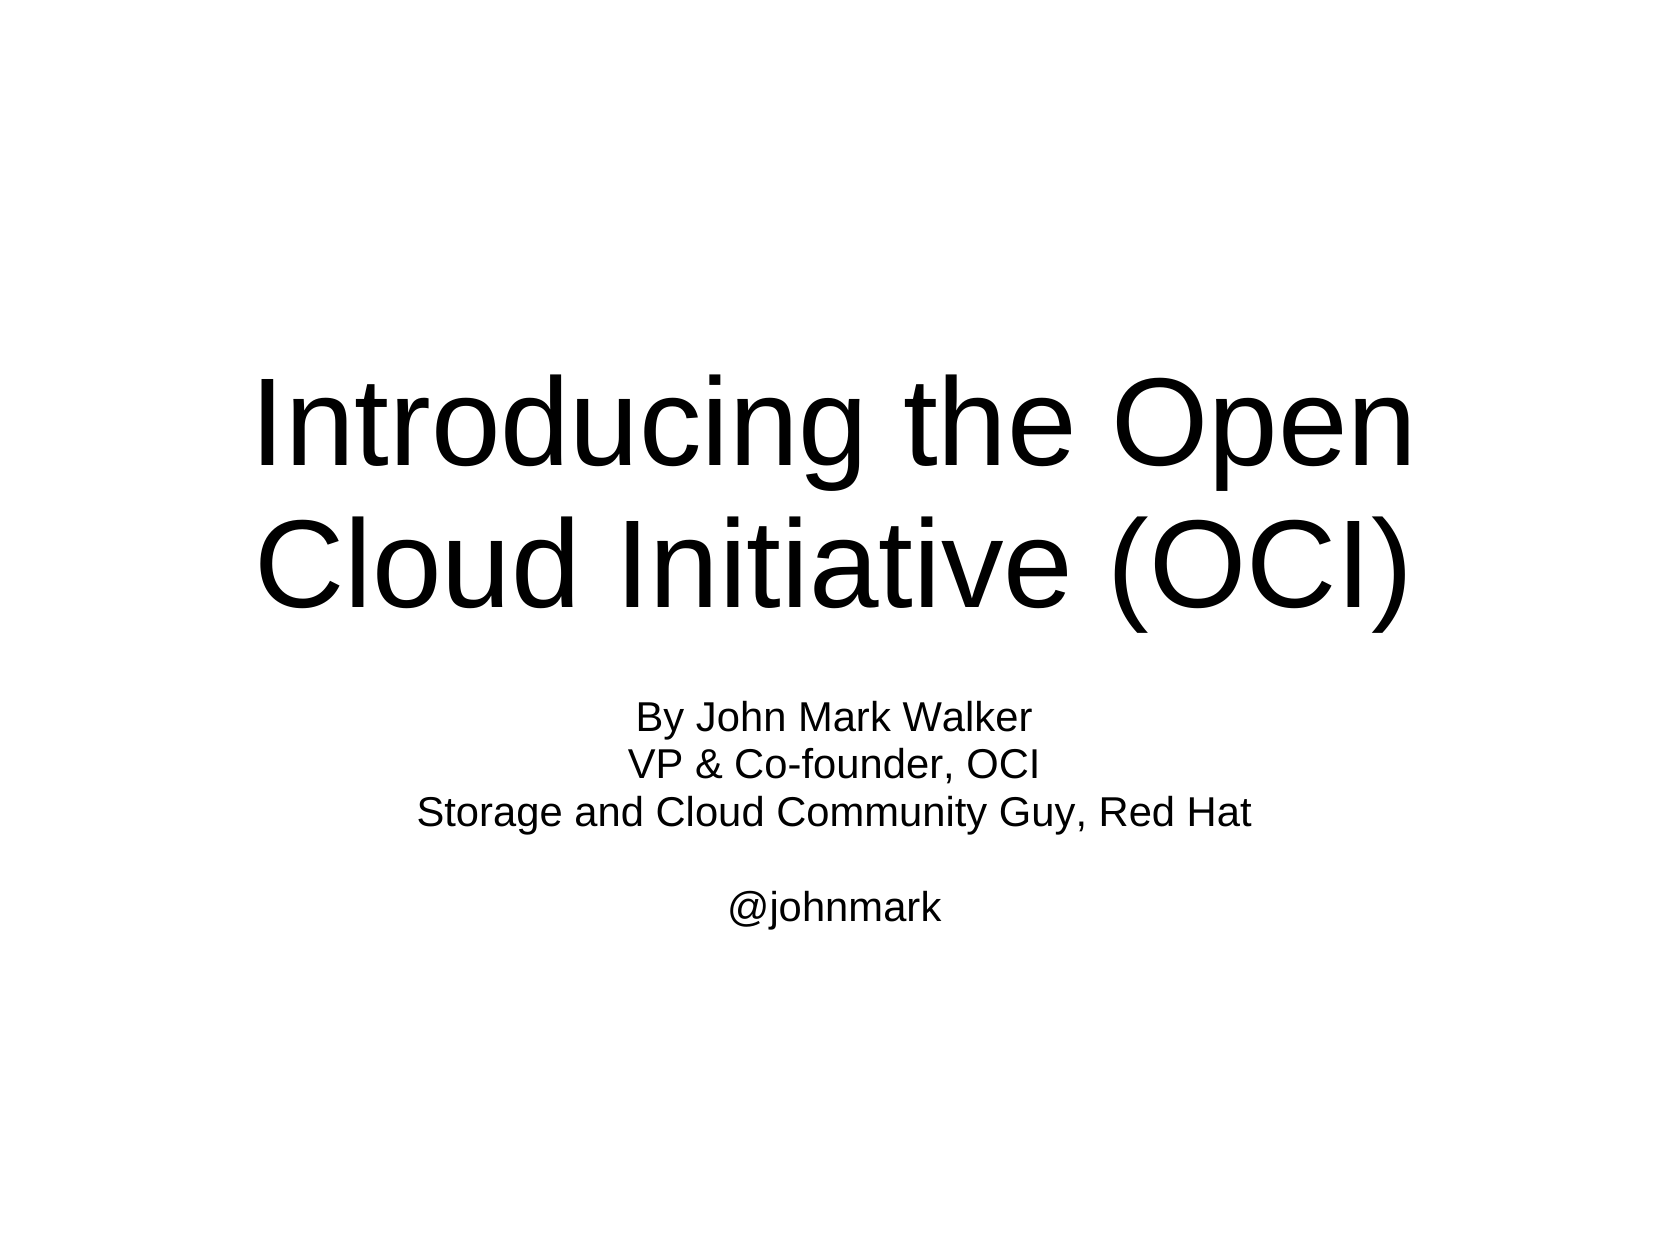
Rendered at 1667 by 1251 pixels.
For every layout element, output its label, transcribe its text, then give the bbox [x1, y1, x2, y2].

text_box Introducing the Open Cloud Initiative (OCI) By John Mark Walker VP & Co-founder, OCI Storage and Cloud Community Guy, Red Hat @johnmark [74, 351, 1594, 931]
